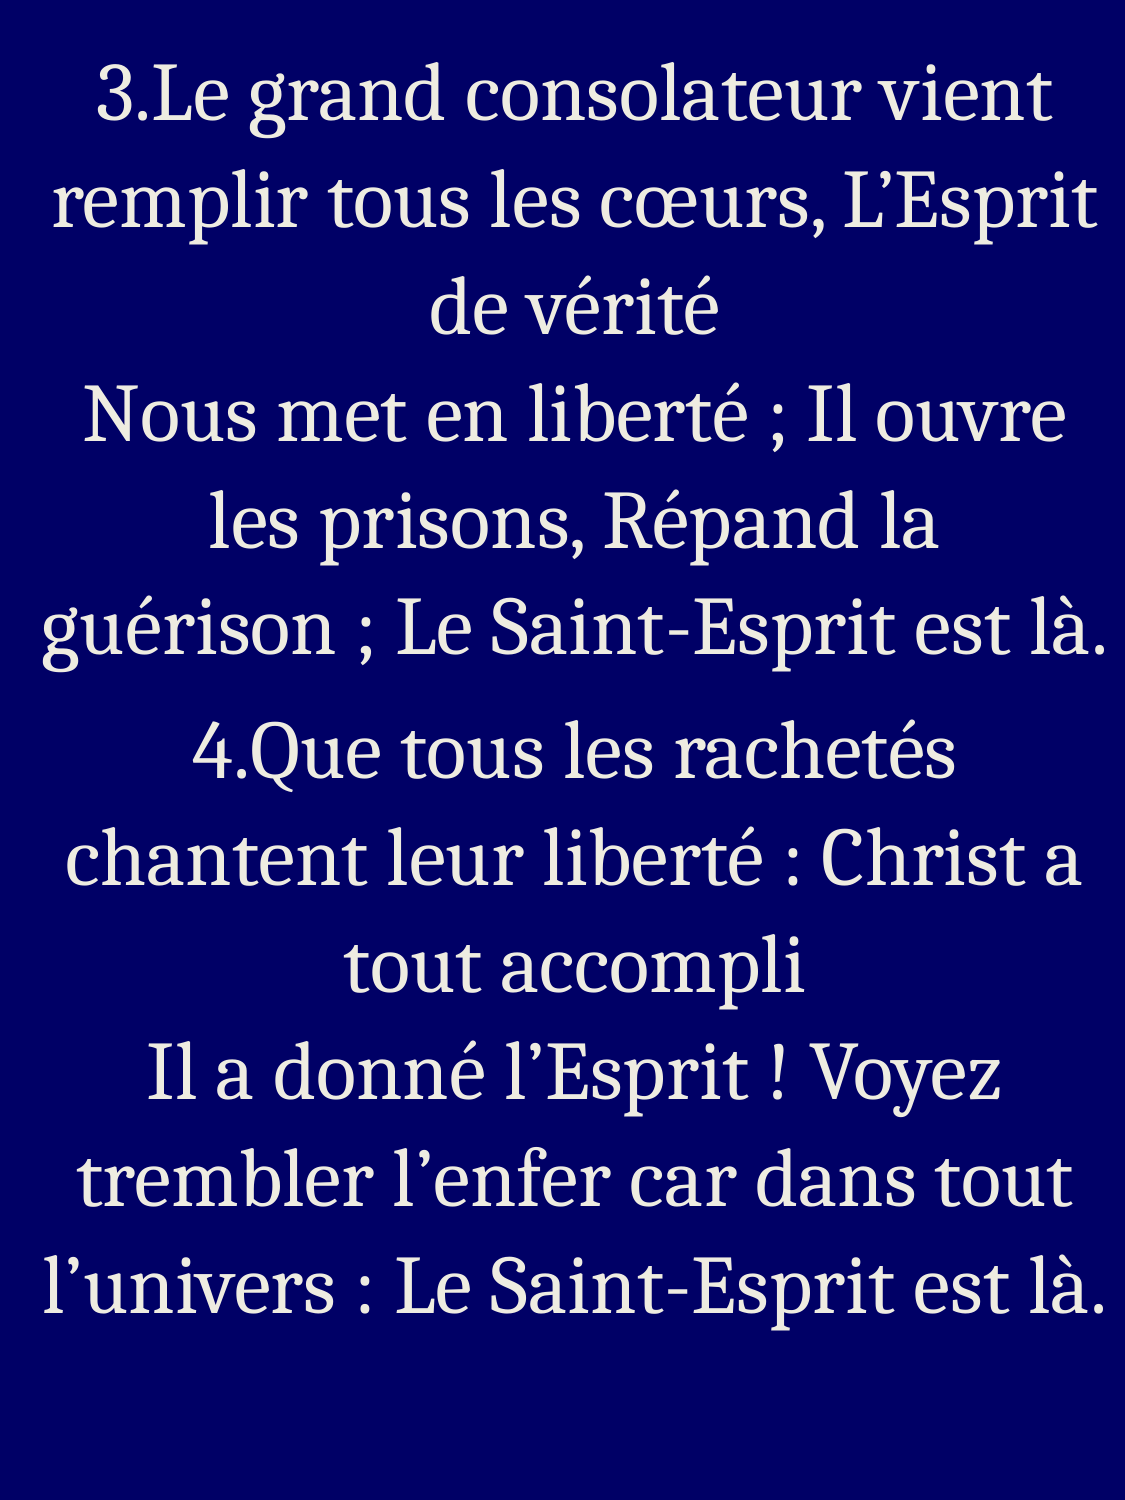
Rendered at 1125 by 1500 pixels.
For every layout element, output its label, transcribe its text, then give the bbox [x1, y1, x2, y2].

text_box 3.Le grand consolateur vient remplir tous les cœurs, L’Esprit de vérité Nous met en liberté ; Il ouvre les prisons, Répand la guérison ; Le Saint-Esprit est là. 4.Que tous les rachetés chantent leur liberté : Christ a tout accompli Il a donné l’Esprit ! Voyez trembler l’enfer car dans tout l’univers : Le Saint-Esprit est là. [25, 22, 1125, 1338]
